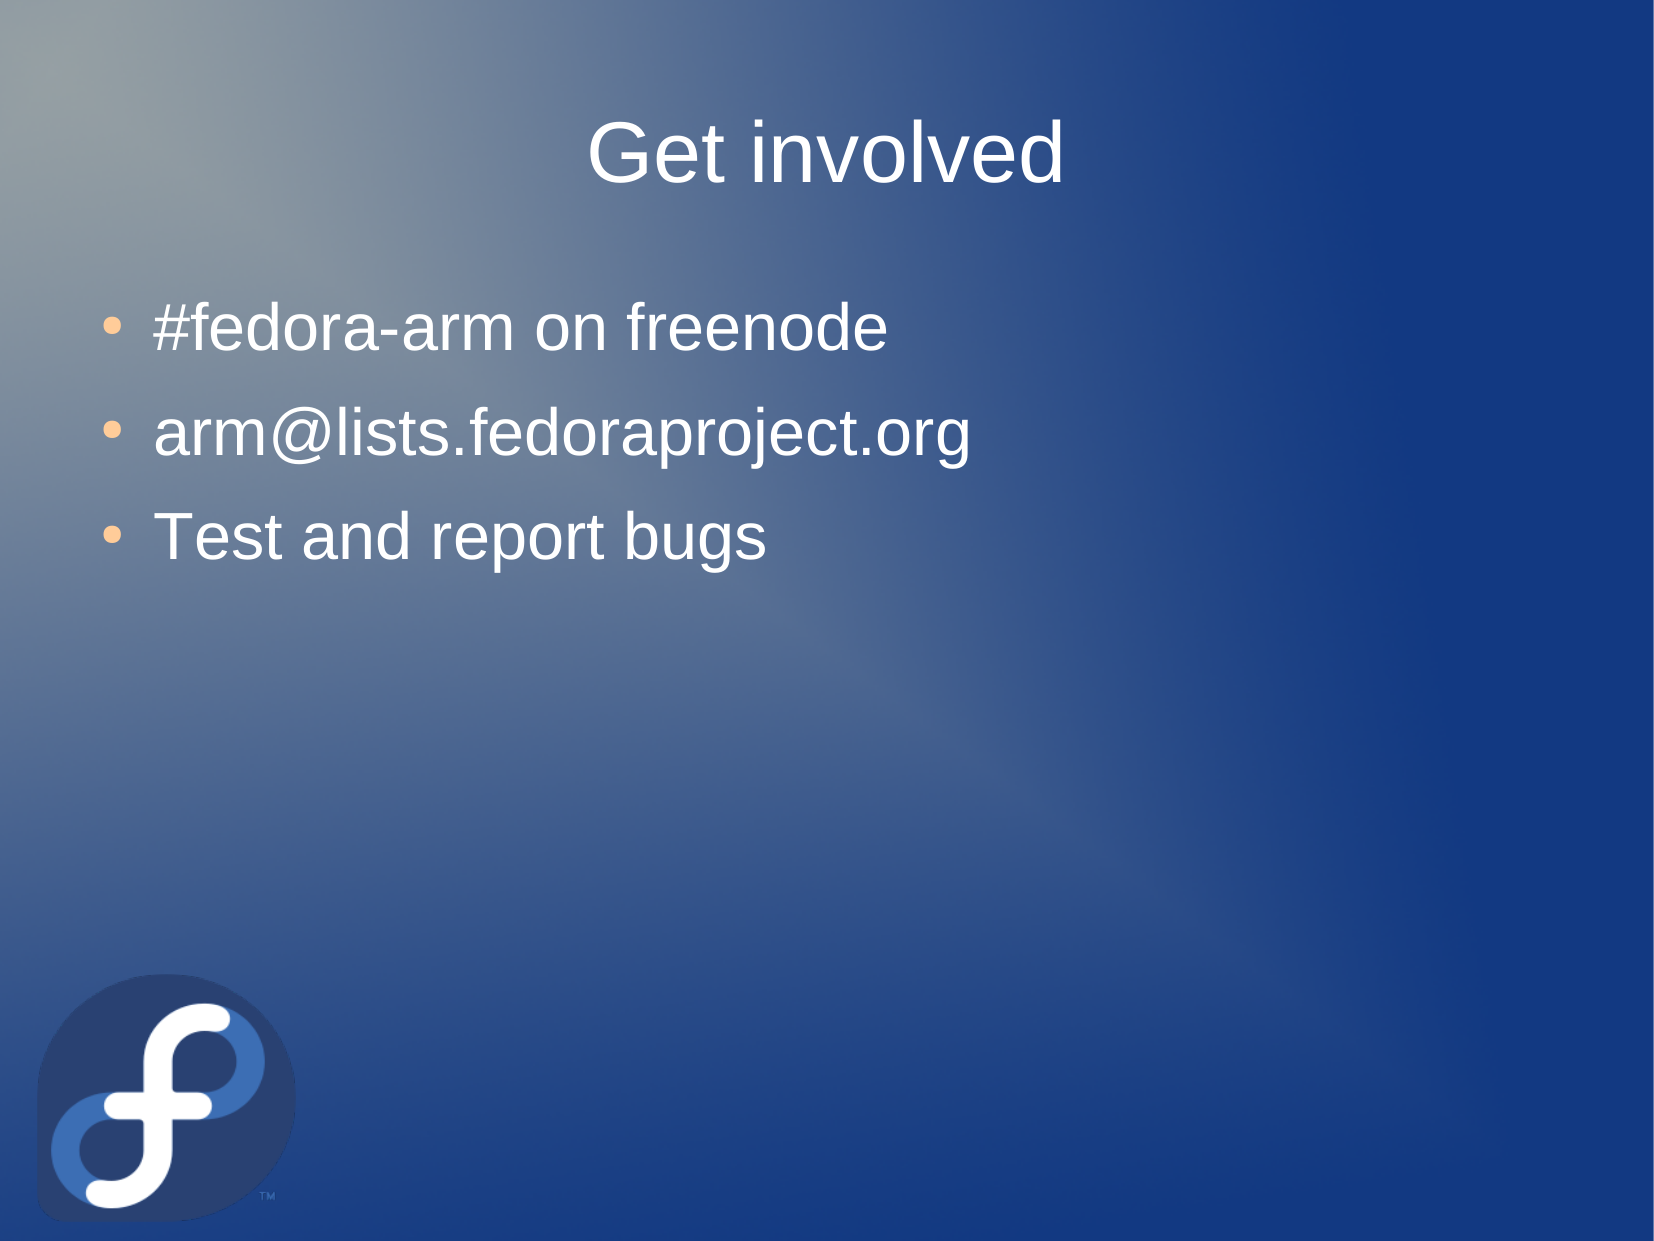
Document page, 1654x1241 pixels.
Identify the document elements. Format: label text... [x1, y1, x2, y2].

list #fedora-arm on freenode arm@lists.fedoraproject.org Test and report bugs [82, 290, 1571, 1010]
picture [0, 0, 1654, 1241]
title Get involved [82, 49, 1571, 257]
